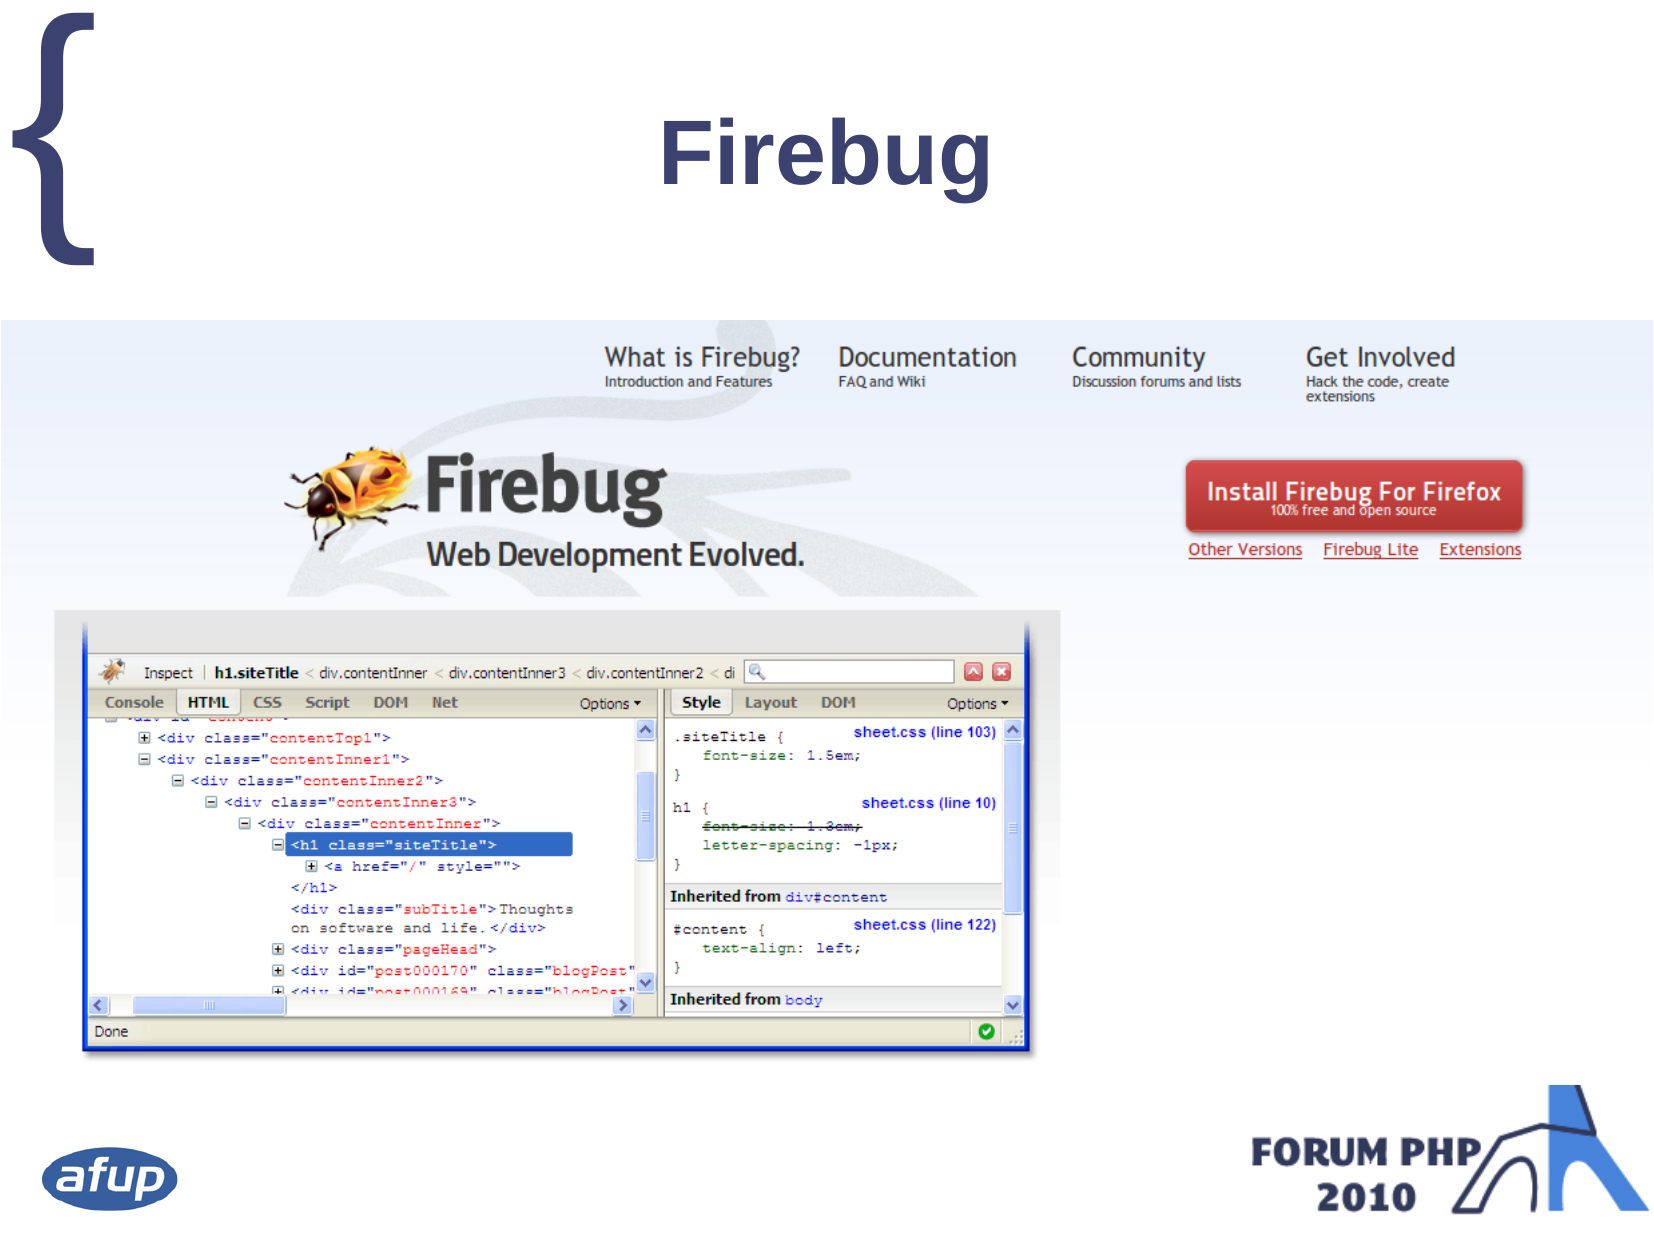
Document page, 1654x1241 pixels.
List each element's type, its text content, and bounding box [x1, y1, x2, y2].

picture [1, 320, 1654, 1241]
picture [41, 1146, 178, 1211]
title Firebug [82, 56, 1571, 250]
